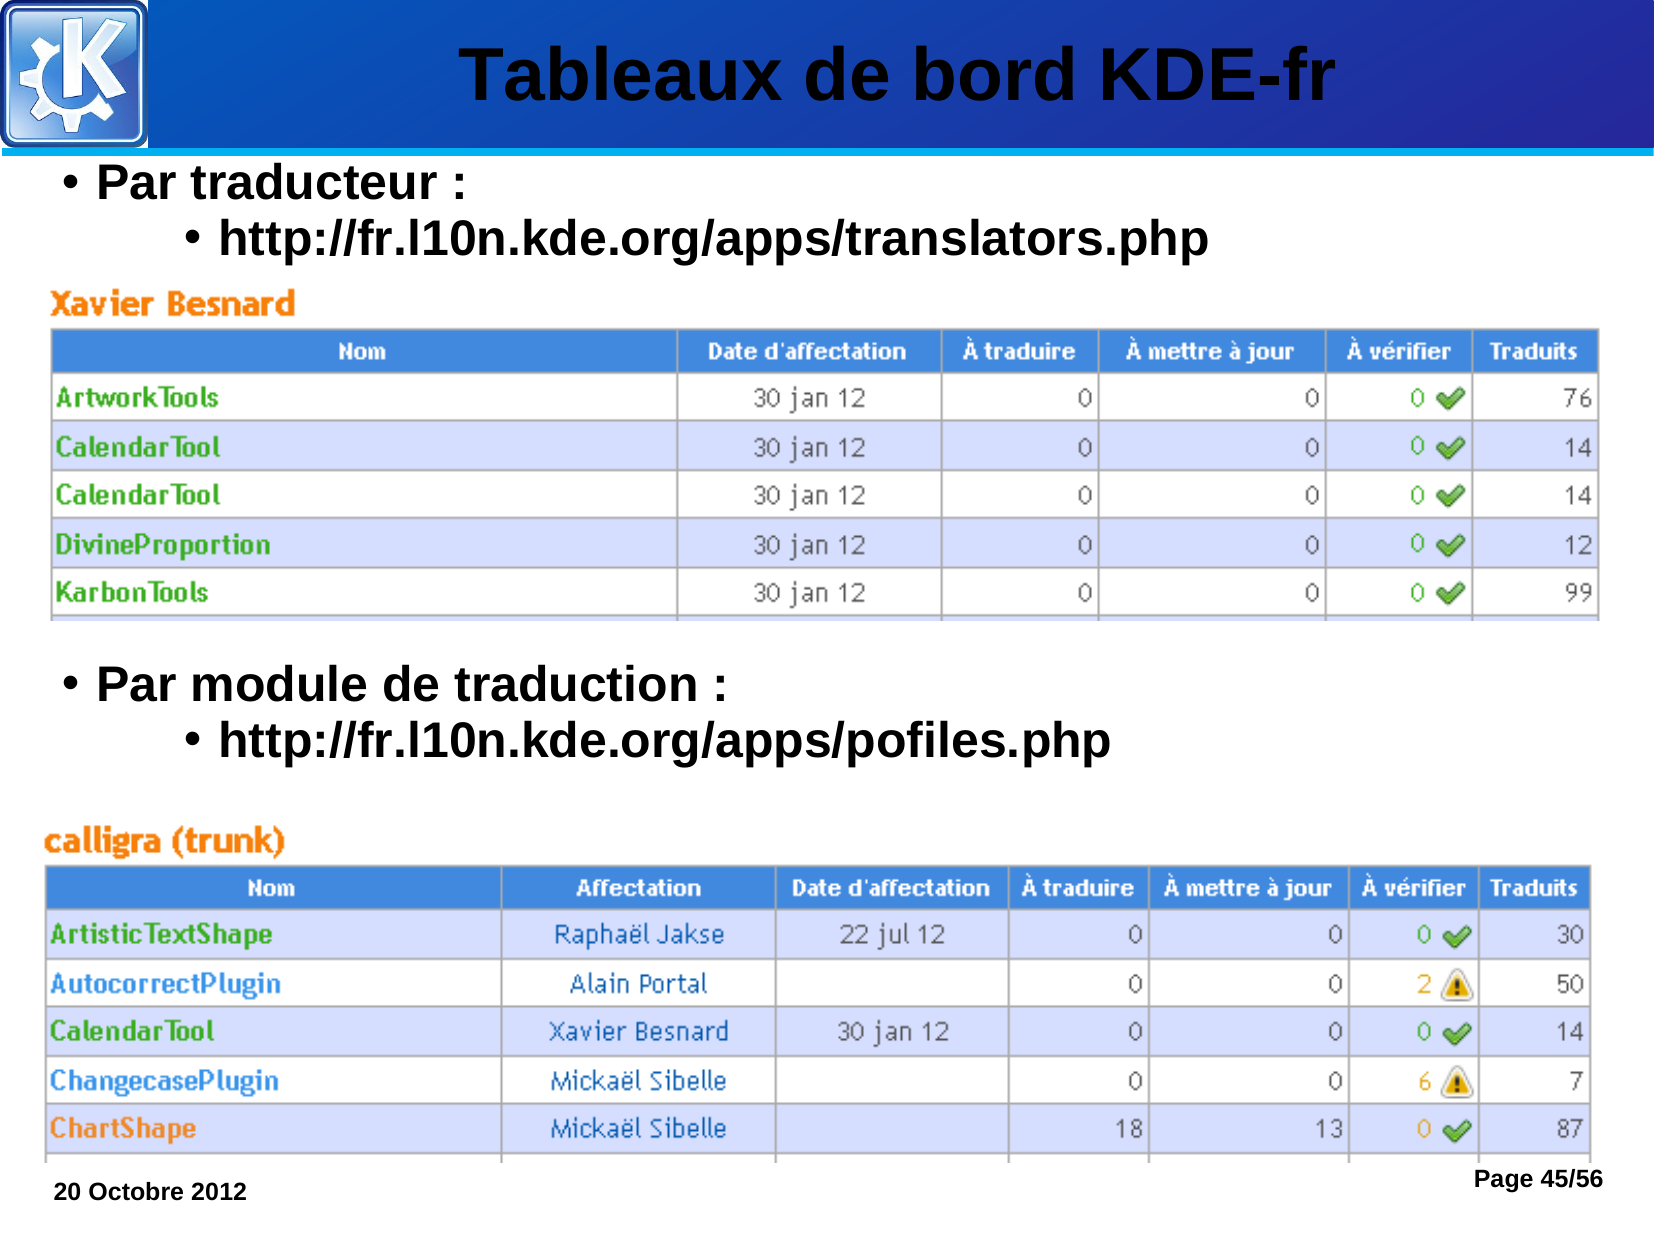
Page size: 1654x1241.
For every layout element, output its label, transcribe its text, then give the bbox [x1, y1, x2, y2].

text_box Par traducteur : http://fr.l10n.kde.org/apps/translators.php Par module de traduction : http://fr.l10n.kde.org/apps/pofiles.php [47, 147, 1630, 1223]
text_box Tableaux de bord KDE-fr [141, 0, 1654, 148]
picture [35, 820, 1600, 1164]
picture [0, 0, 141, 148]
picture [47, 279, 1604, 621]
